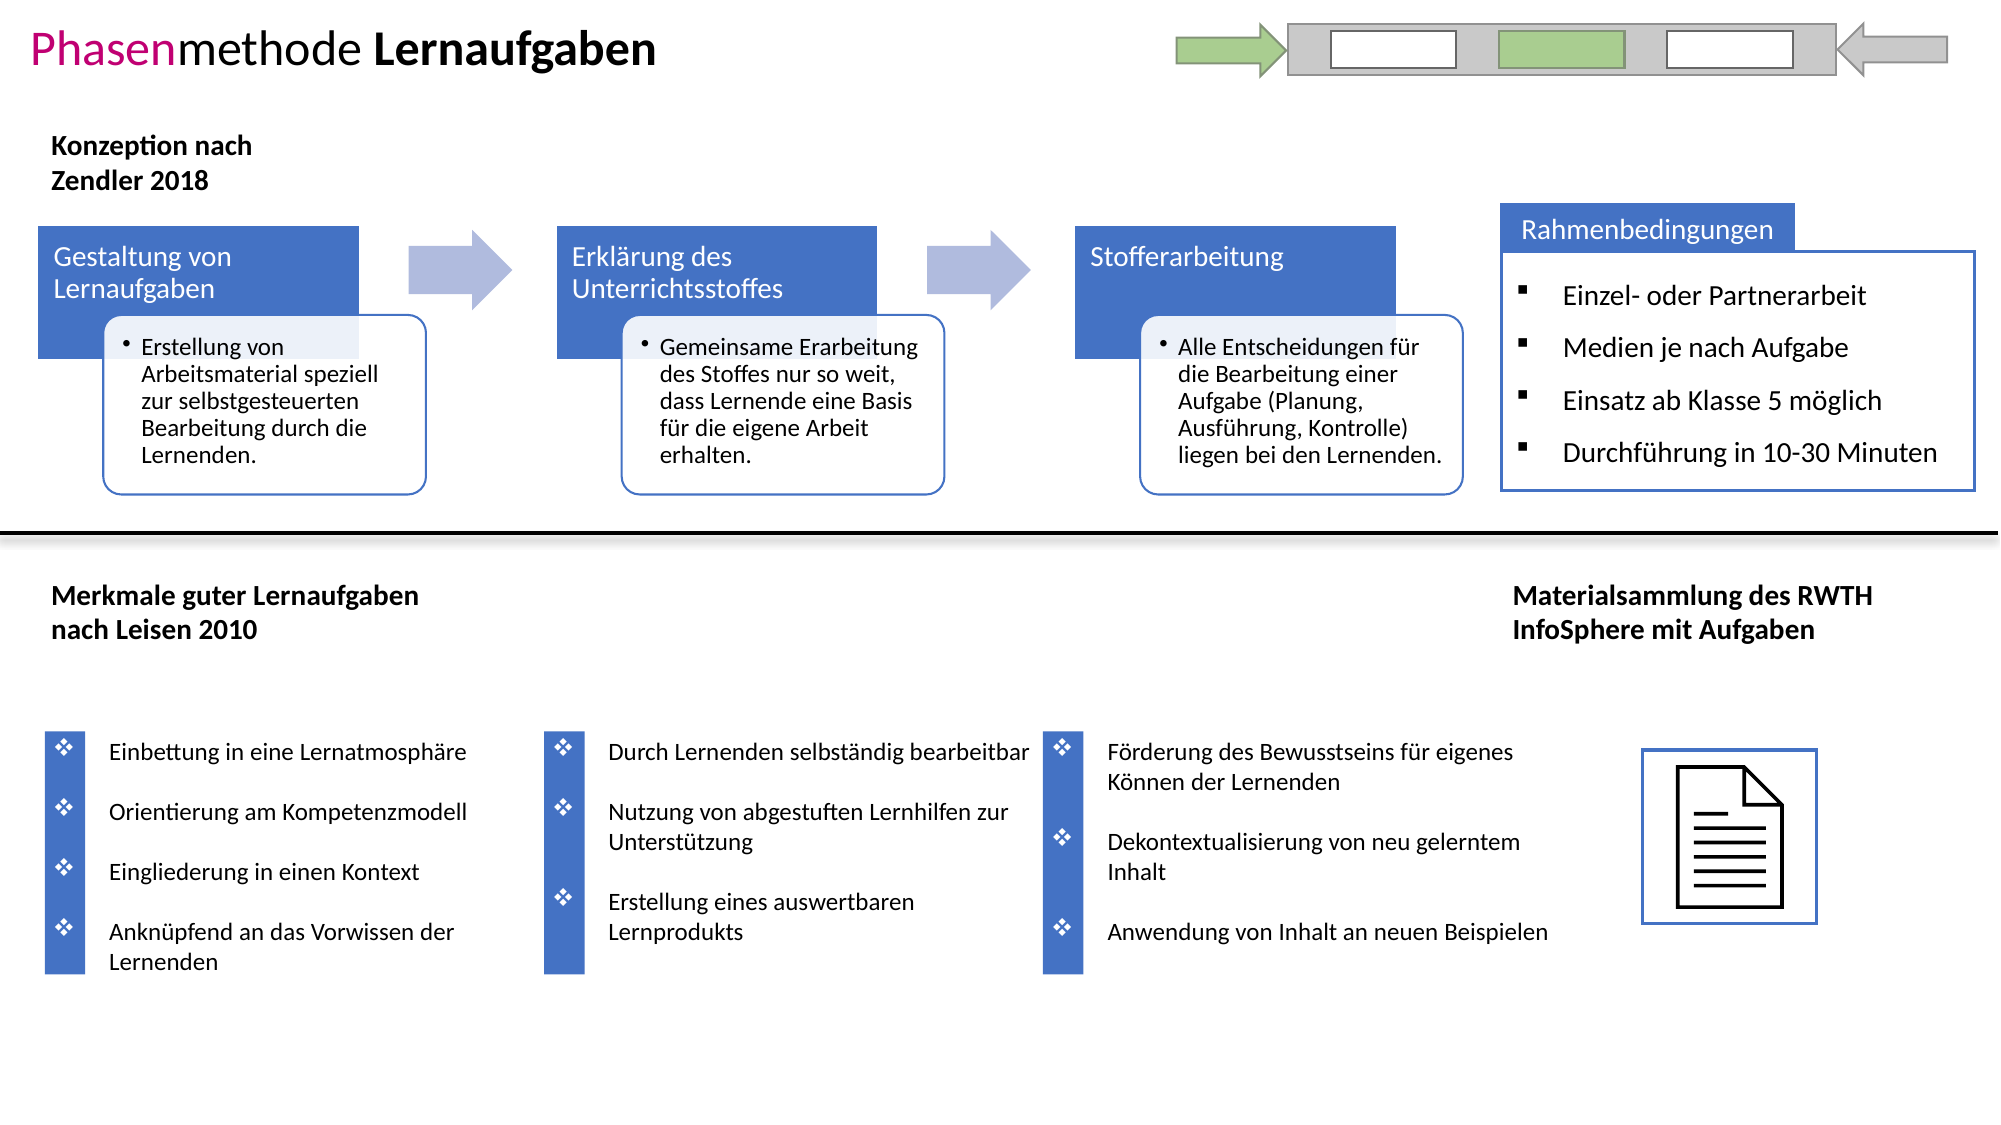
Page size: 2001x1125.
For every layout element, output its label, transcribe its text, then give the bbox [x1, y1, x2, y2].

text_box Einbettung in eine Lernatmosphäre Orientierung am Kompetenzmodell Eingliederung in einen Kontext Anknüpfend an das Vorwissen der Lernenden Durch Lernenden selbständig bearbeitbar Nutzung von abgestuften Lernhilfen zur Unterstützung Erstellung eines auswertbaren Lernprodukts Förderung des Bewusstseins für eigenes Können der Lernenden Dekontextualisierung von neu gelerntem Inhalt Anwendung von Inhalt an neuen Beispielen [38, 728, 1565, 1093]
text_box Rahmenbedingungen [1501, 204, 1794, 252]
text_box Gemeinsame Erarbeitung des Stoffes nur so weit, dass Lernende eine Basis für die eigene Arbeit erhalten. [621, 314, 945, 495]
text_box [408, 229, 513, 311]
text_box Merkmale guter Lernaufgaben nach Leisen 2010 [36, 568, 473, 654]
text_box Materialsammlung des RWTH InfoSphere mit Aufgaben [1497, 568, 1934, 654]
text_box Konzeption nach Zendler 2018 [36, 119, 473, 204]
text_box Alle Entscheidungen für die Bearbeitung einer Aufgabe (Planung, Ausführung, Kontrolle) liegen bei den Lernenden. [1140, 314, 1463, 495]
text_box Erstellung von Arbeitsmaterial speziell zur selbstgesteuerten Bearbeitung durch die Lernenden. [103, 314, 426, 495]
text_box Einzel- oder Partnerarbeit Medien je nach Aufgabe Einsatz ab Klasse 5 möglich Durchführung in 10-30 Minuten [1501, 251, 1975, 491]
text_box Erklärung des Unterrichtsstoffes [555, 225, 879, 360]
text_box Gestaltung von Lernaufgaben [37, 225, 360, 360]
picture [1644, 752, 1815, 922]
text_box [1132, 0, 1981, 101]
subtitle Phasenmethode Lernaufgaben [15, 14, 1982, 287]
text_box Stofferarbeitung [1074, 225, 1397, 360]
text_box [927, 229, 1031, 311]
